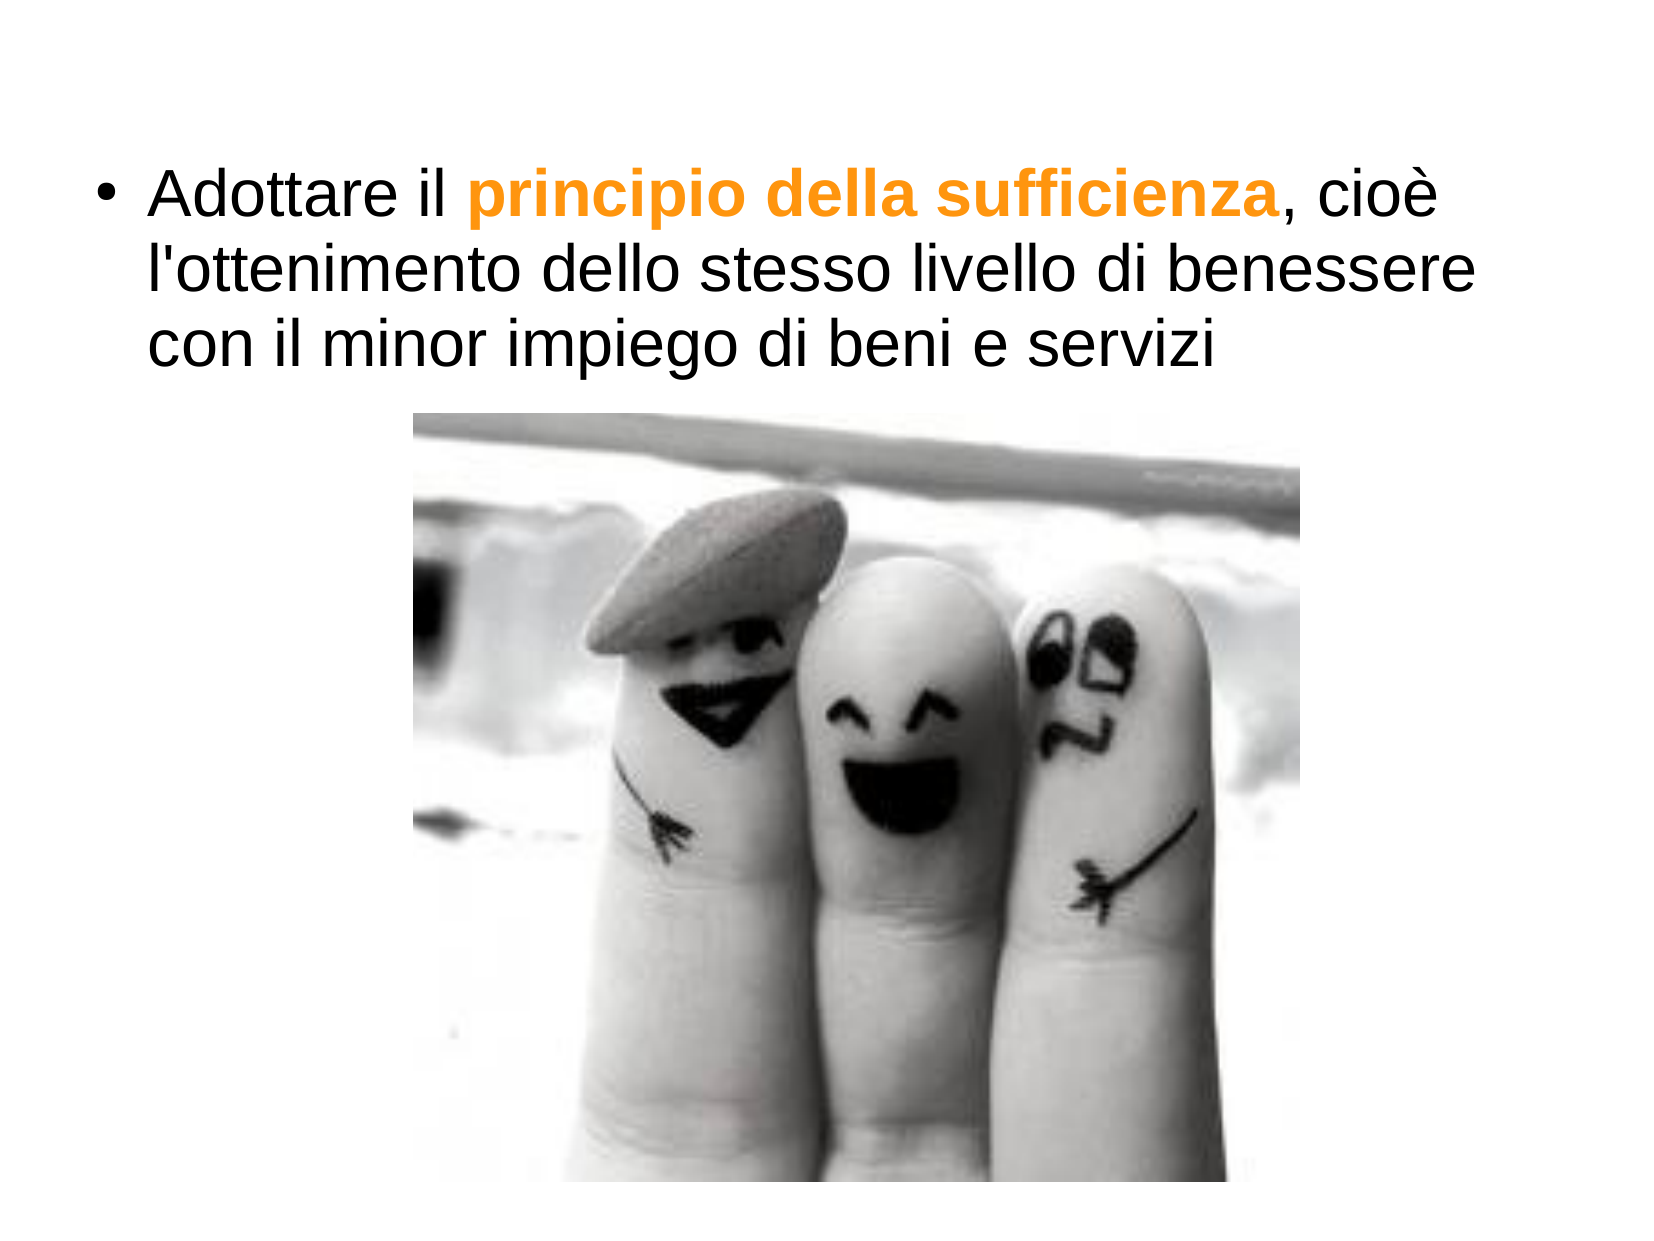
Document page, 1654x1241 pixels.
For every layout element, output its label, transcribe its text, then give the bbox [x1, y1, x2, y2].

picture [413, 413, 1300, 1182]
list Adottare il principio della sufficienza, cioè l'ottenimento dello stesso livello di benessere con il minor impiego di beni e servizi [76, 155, 1565, 975]
